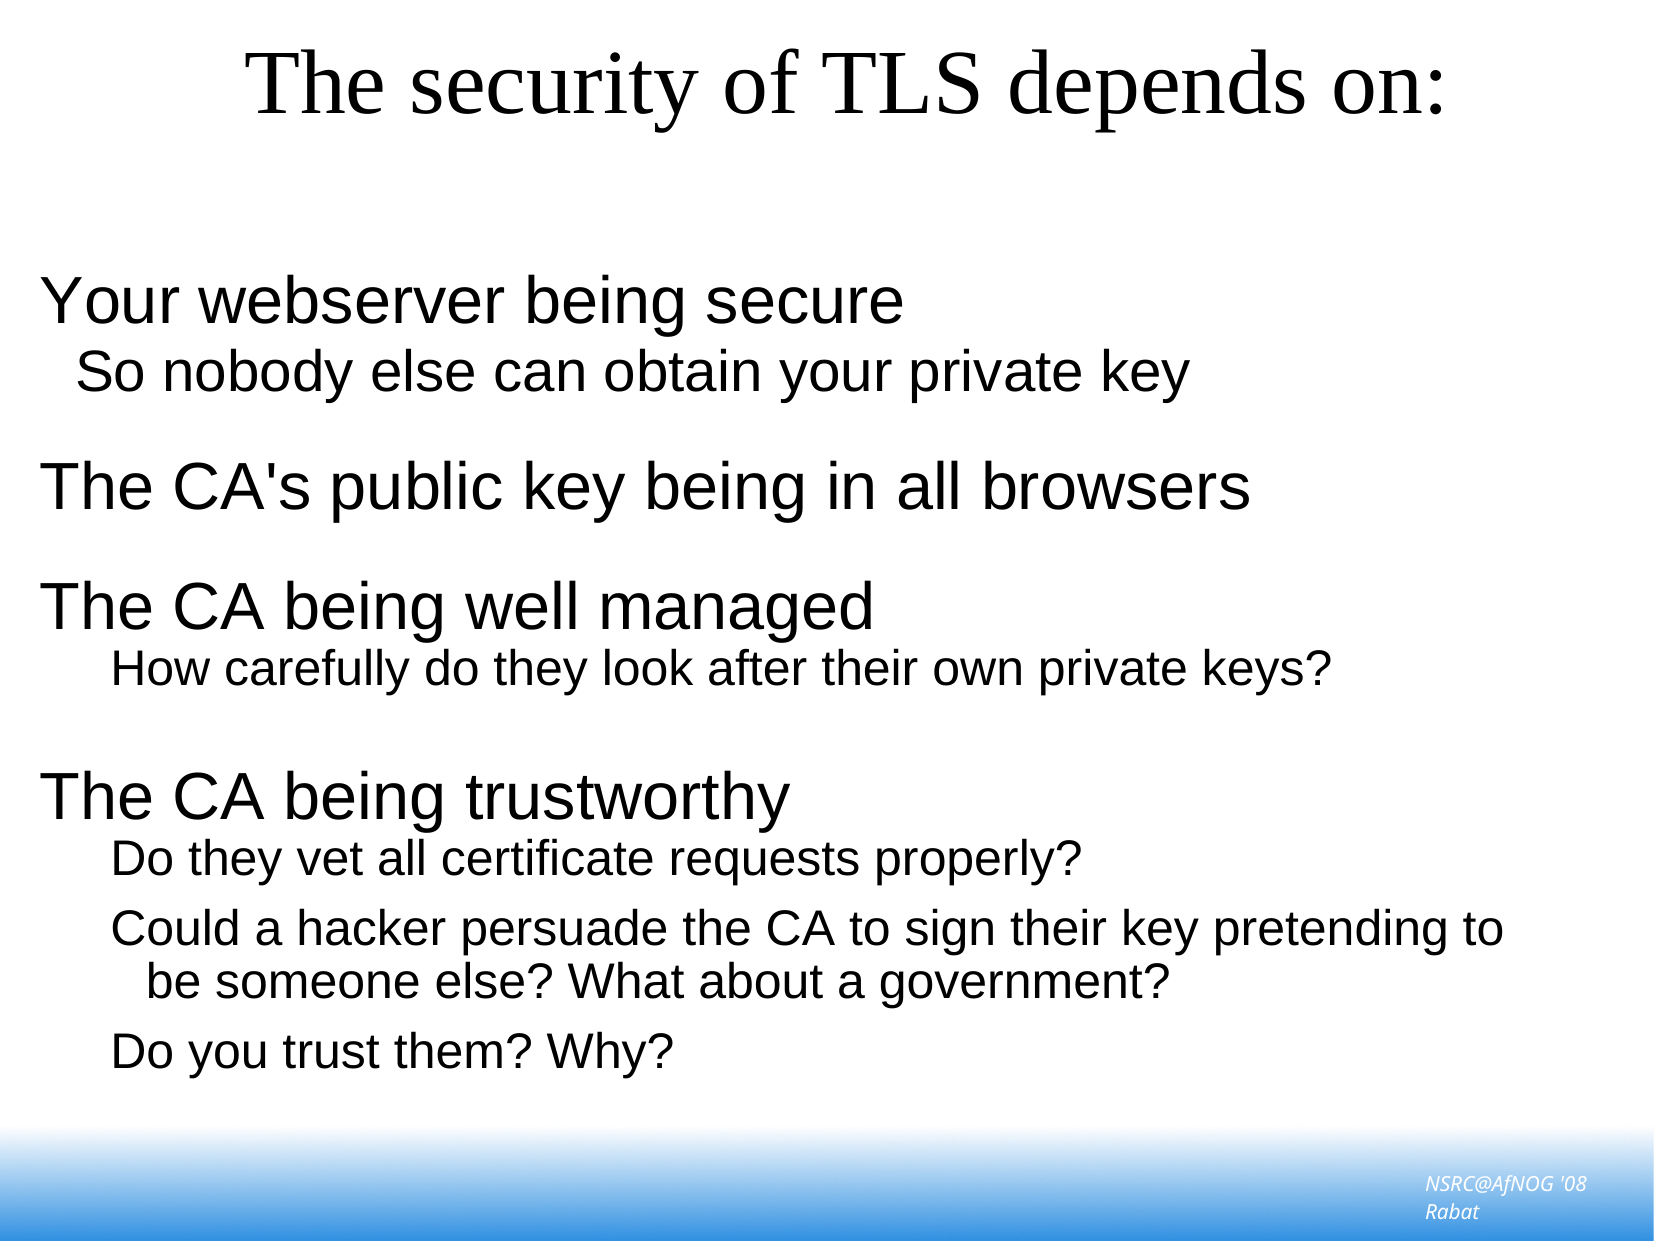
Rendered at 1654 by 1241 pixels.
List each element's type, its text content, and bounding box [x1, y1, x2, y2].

list Your webserver being secure So nobody else can obtain your private key The CA's public key being in all browsers The CA being well managed How carefully do they look after their own private keys? The CA being trustworthy Do they vet all certificate requests properly? Could a hacker persuade the CA to sign their key pretending to be someone else? What about a government? Do you trust them? Why? [4, 267, 1551, 1126]
picture [0, 1124, 1654, 1241]
title The security of TLS depends on: [104, 31, 1591, 209]
